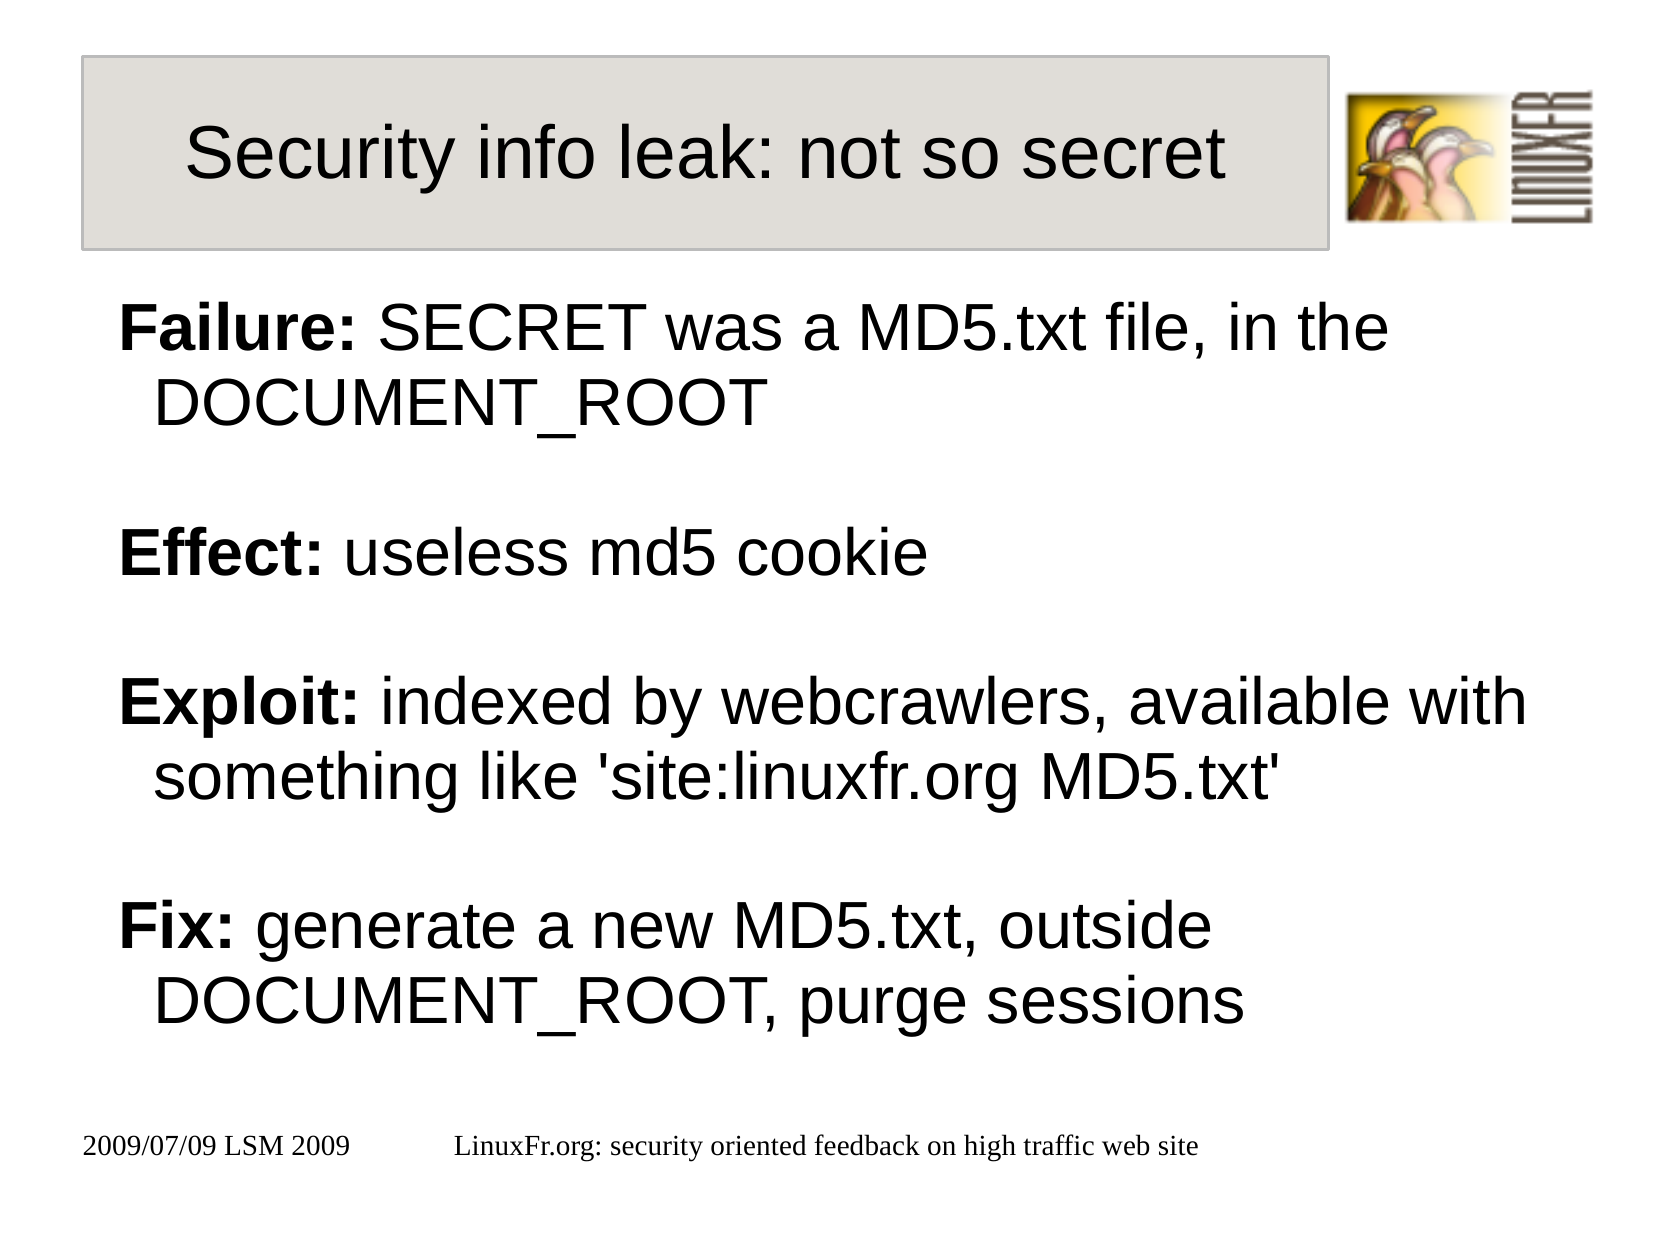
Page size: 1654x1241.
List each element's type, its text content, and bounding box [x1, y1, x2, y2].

picture [1341, 88, 1601, 229]
title Security info leak: not so secret [82, 56, 1329, 250]
subtitle Failure: SECRET was a MD5.txt file, in the DOCUMENT_ROOT Effect: useless md5 cookie Exploit: indexed by webcrawlers, available with something like 'site:linuxfr.org MD5.txt' Fix: generate a new MD5.txt, outside DOCUMENT_ROOT, purge sessions [82, 290, 1595, 1094]
